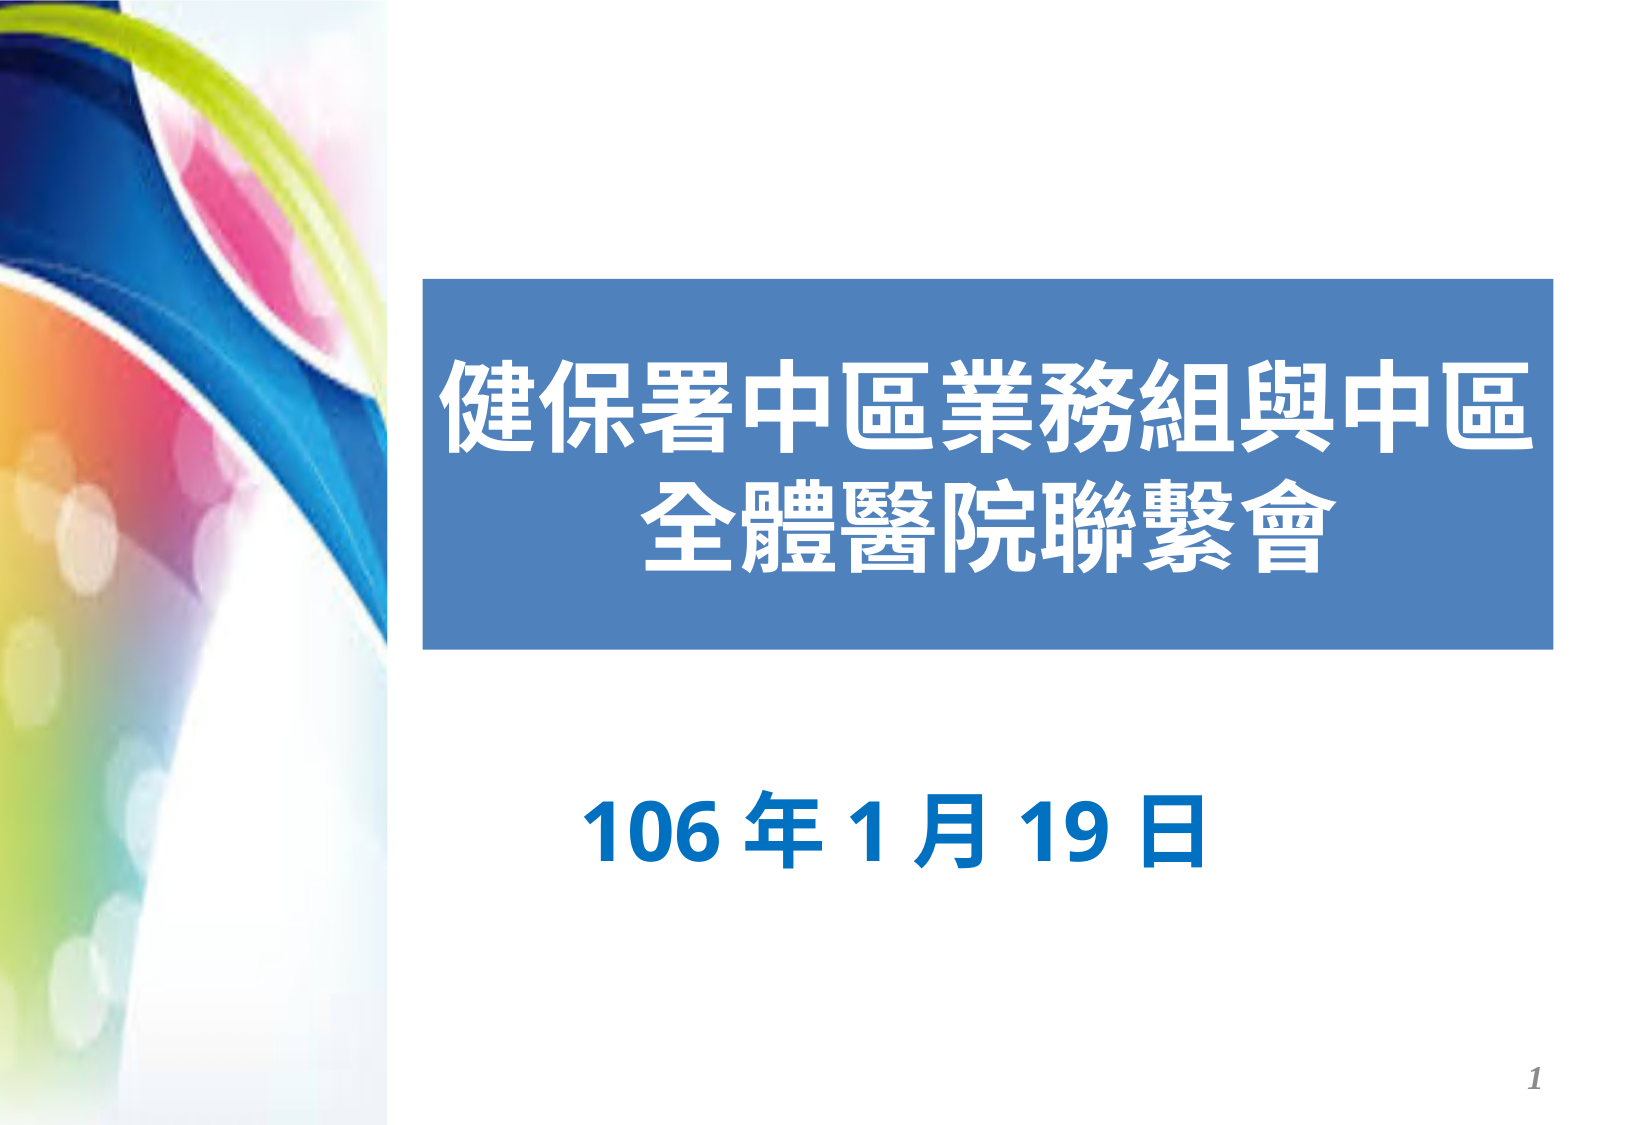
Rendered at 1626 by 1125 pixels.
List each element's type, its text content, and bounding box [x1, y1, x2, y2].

subtitle 106年1月19日 [328, 716, 1466, 941]
title 健保署中區業務組與中區 全體醫院聯繫會 [422, 278, 1554, 650]
slide_number <編號> [1179, 1046, 1559, 1107]
picture [0, 1, 387, 1125]
